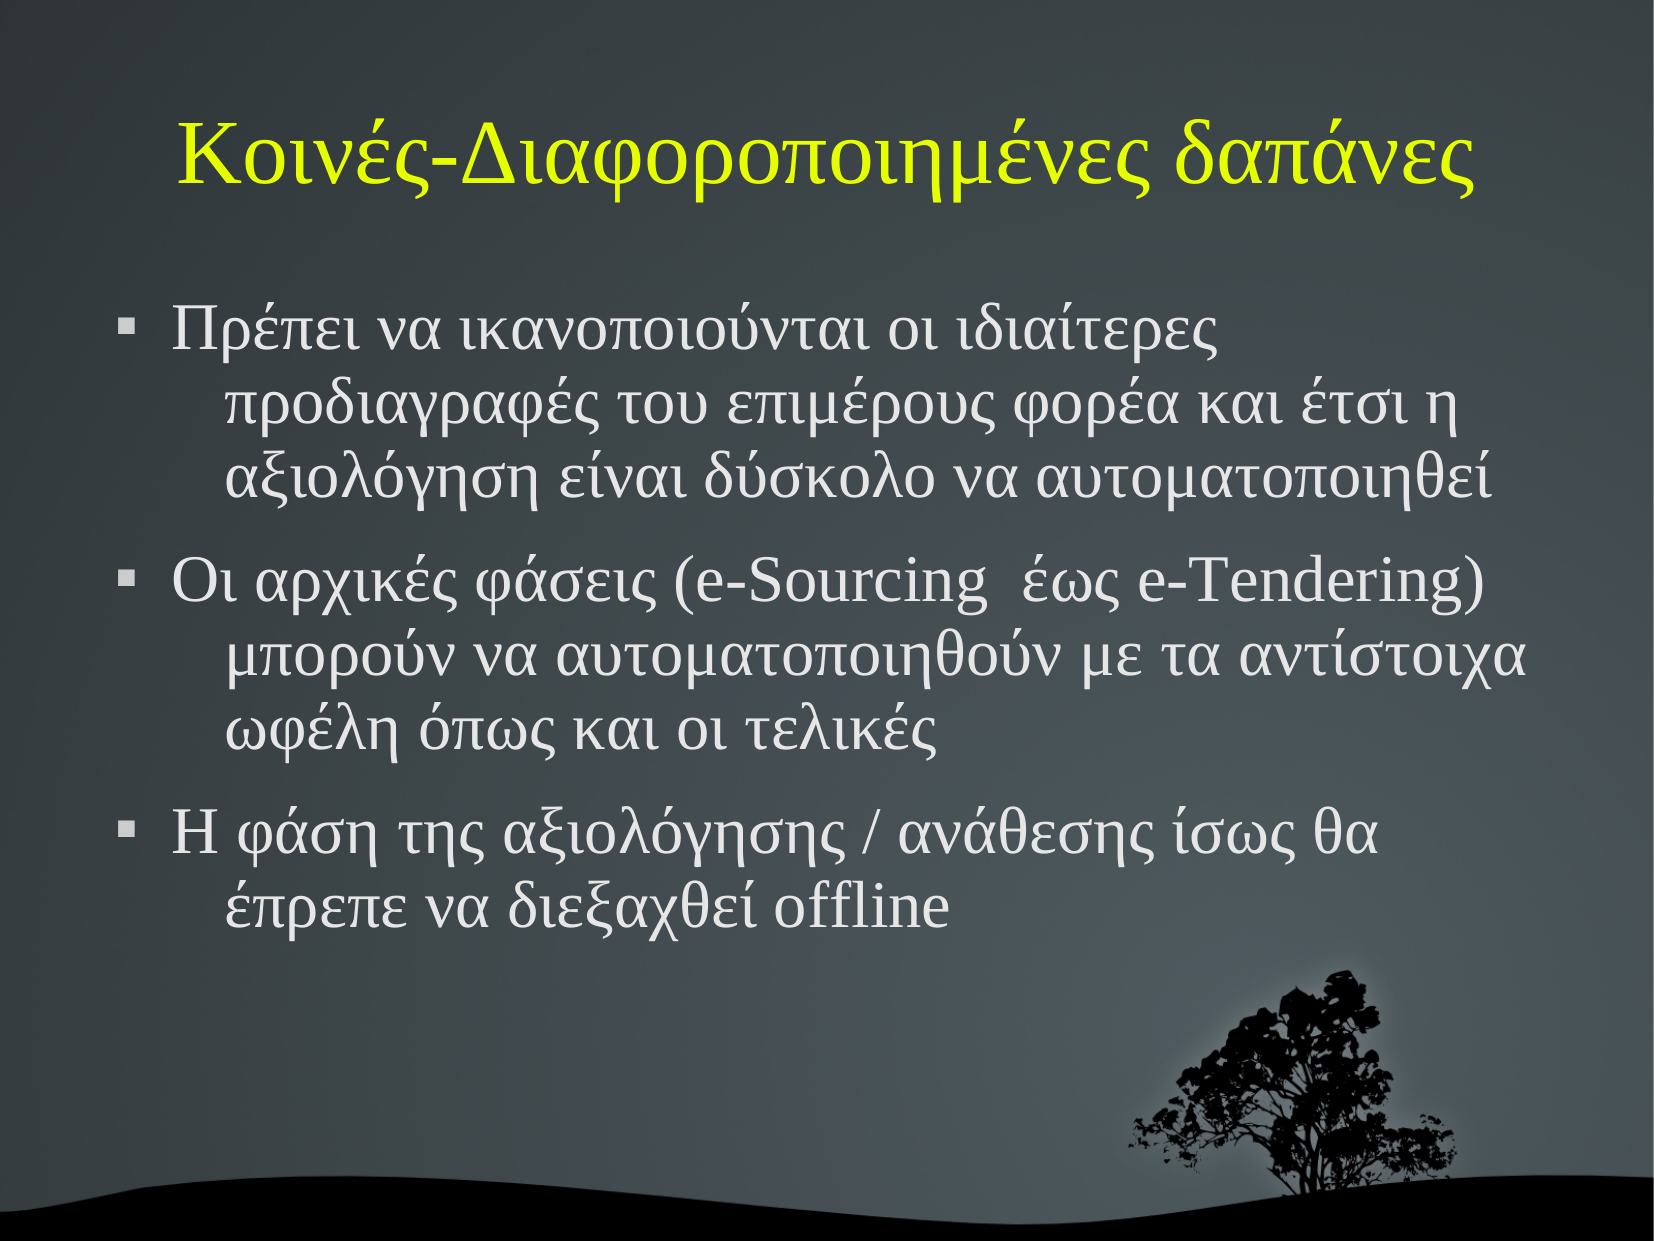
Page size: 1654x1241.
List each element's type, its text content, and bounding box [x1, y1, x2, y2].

title Κοινές-Διαφοροποιημένες δαπάνες [82, 56, 1571, 250]
list Πρέπει να ικανοποιούνται οι ιδιαίτερες προδιαγραφές του επιμέρους φορέα και έτσι η αξιολόγηση είναι δύσκολο να αυτοματοποιηθεί Οι αρχικές φάσεις (e-Sourcing έως e-Tendering) μπορούν να αυτοματοποιηθούν με τα αντίστοιχα ωφέλη όπως και οι τελικές Η φάση της αξιολόγησης / ανάθεσης ίσως θα έπρεπε να διεξαχθεί offline [82, 290, 1571, 1094]
picture [0, 0, 1654, 1241]
